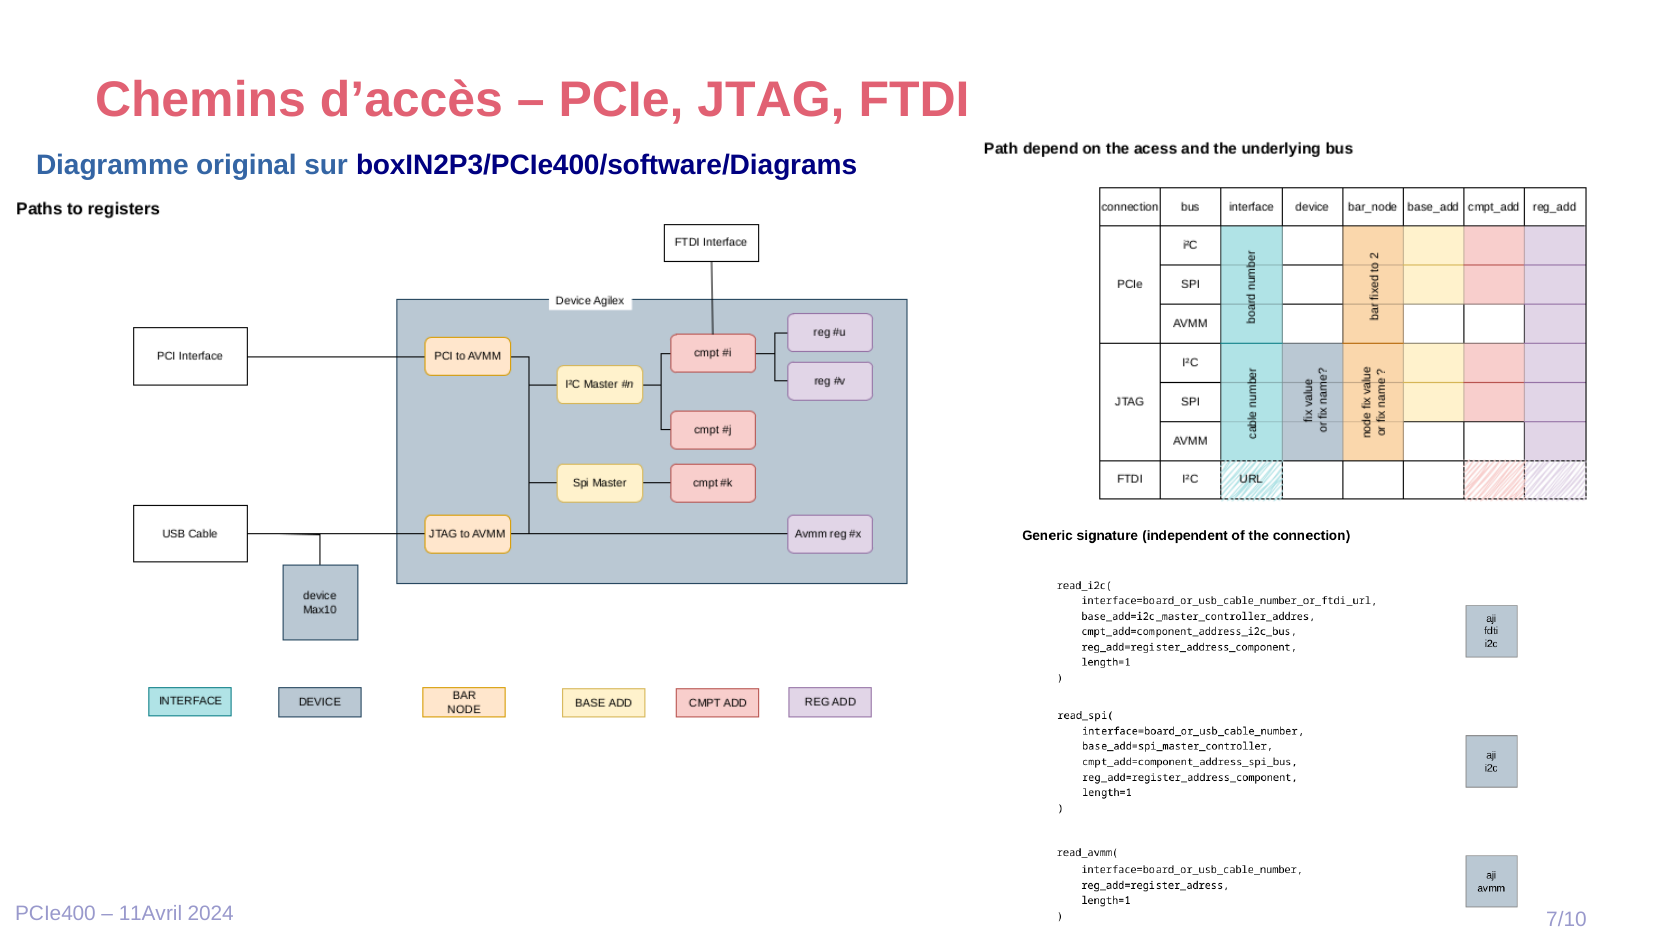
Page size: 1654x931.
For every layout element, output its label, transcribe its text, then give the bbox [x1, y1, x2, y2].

picture [976, 138, 1590, 505]
list Diagramme original sur boxIN2P3/PCIe400/software/Diagrams [0, 117, 1378, 802]
picture [14, 197, 913, 724]
title Chemins d’accès – PCIe, JTAG, FTDI [94, 40, 1540, 138]
picture [1019, 528, 1520, 926]
